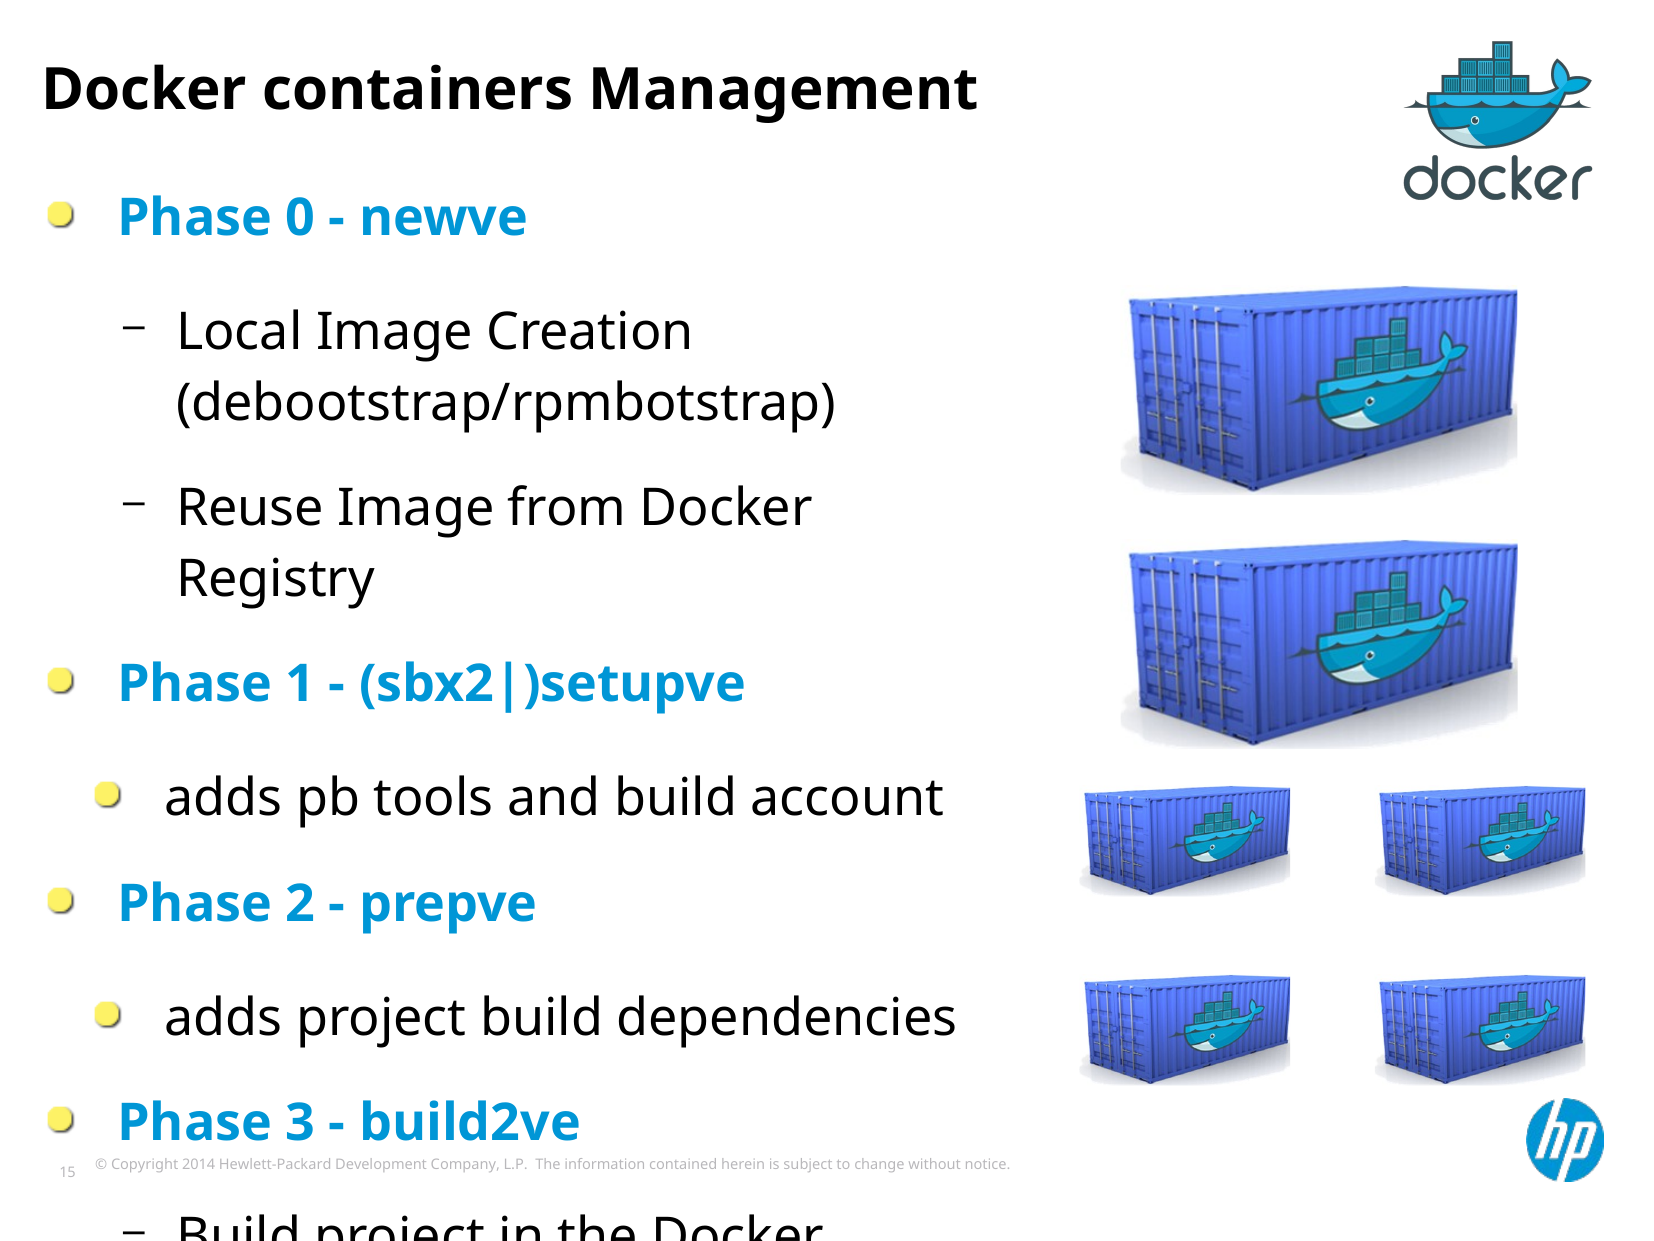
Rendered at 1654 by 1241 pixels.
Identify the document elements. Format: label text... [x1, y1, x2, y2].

list Phase 0 - newve Local Image Creation (debootstrap/rpmbotstrap) Reuse Image from Docker Registry Phase 1 - (sbx2|)setupve adds pb tools and build account Phase 2 - prepve adds project build dependencies Phase 3 - build2ve Build project in the Docker container [34, 179, 985, 1090]
title Docker containers Management [41, 8, 1105, 171]
picture [1526, 1098, 1568, 1159]
picture [1079, 785, 1291, 898]
picture [1374, 974, 1586, 1087]
picture [46, 1105, 77, 1136]
picture [1079, 974, 1291, 1087]
picture [1341, 0, 1654, 242]
picture [1120, 285, 1518, 496]
picture [1374, 785, 1586, 898]
picture [1526, 1122, 1597, 1182]
picture [1568, 1098, 1604, 1132]
picture [1573, 1148, 1604, 1182]
picture [1120, 539, 1518, 750]
